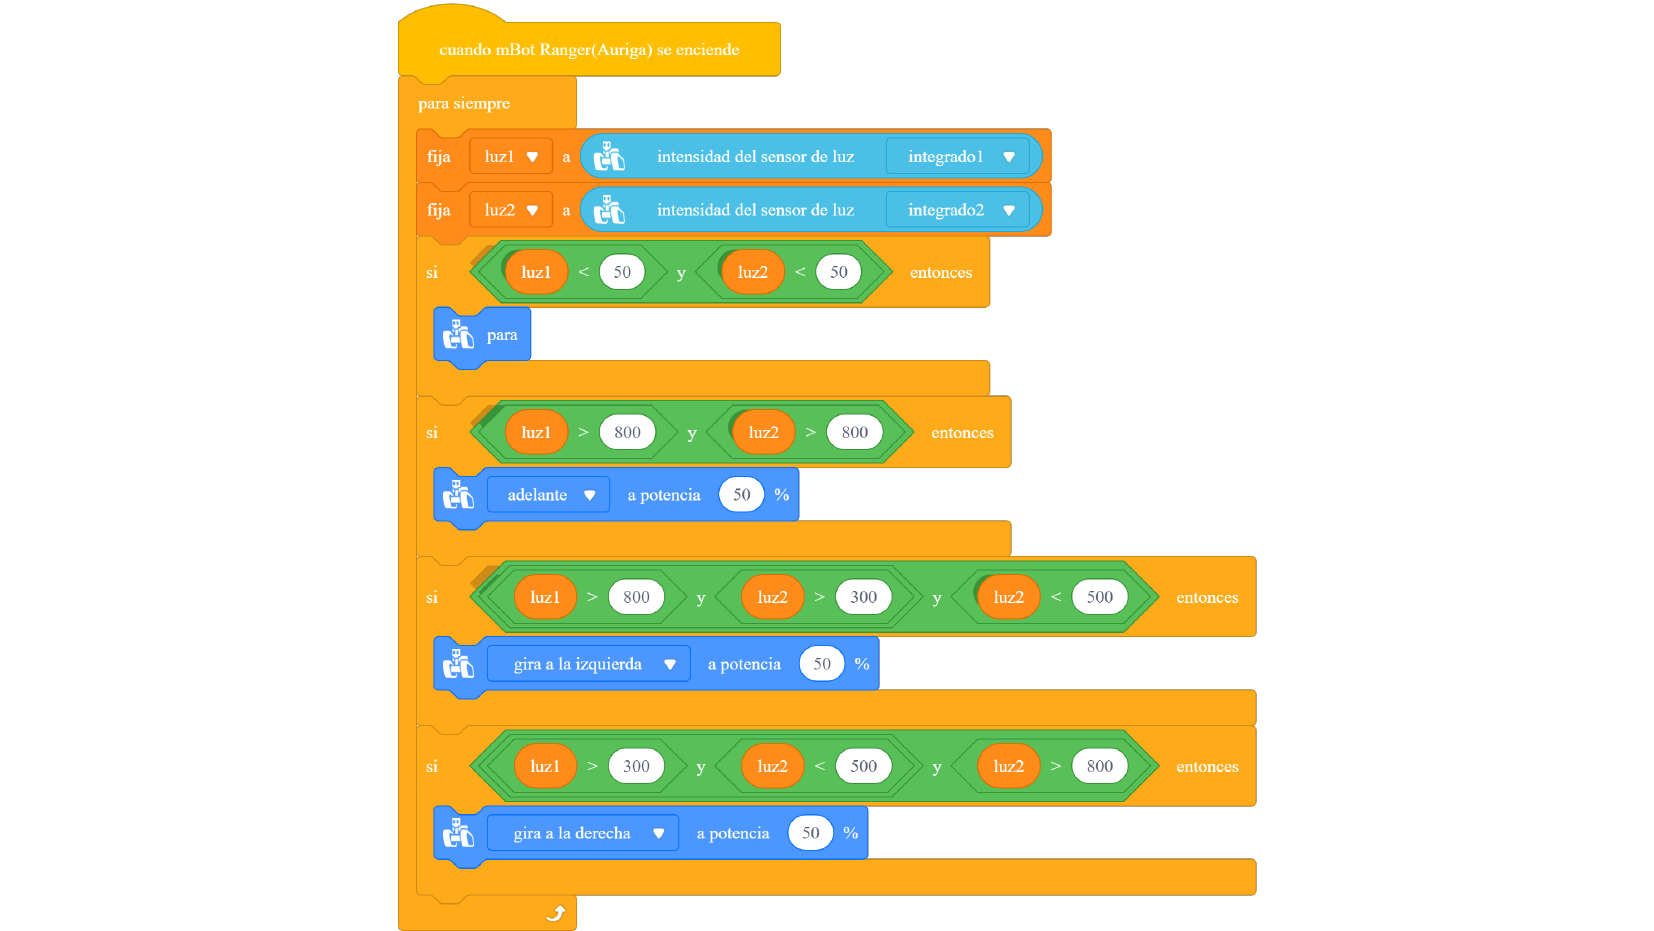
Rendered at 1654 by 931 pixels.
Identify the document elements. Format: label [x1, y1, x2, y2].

picture [396, 2, 1258, 931]
